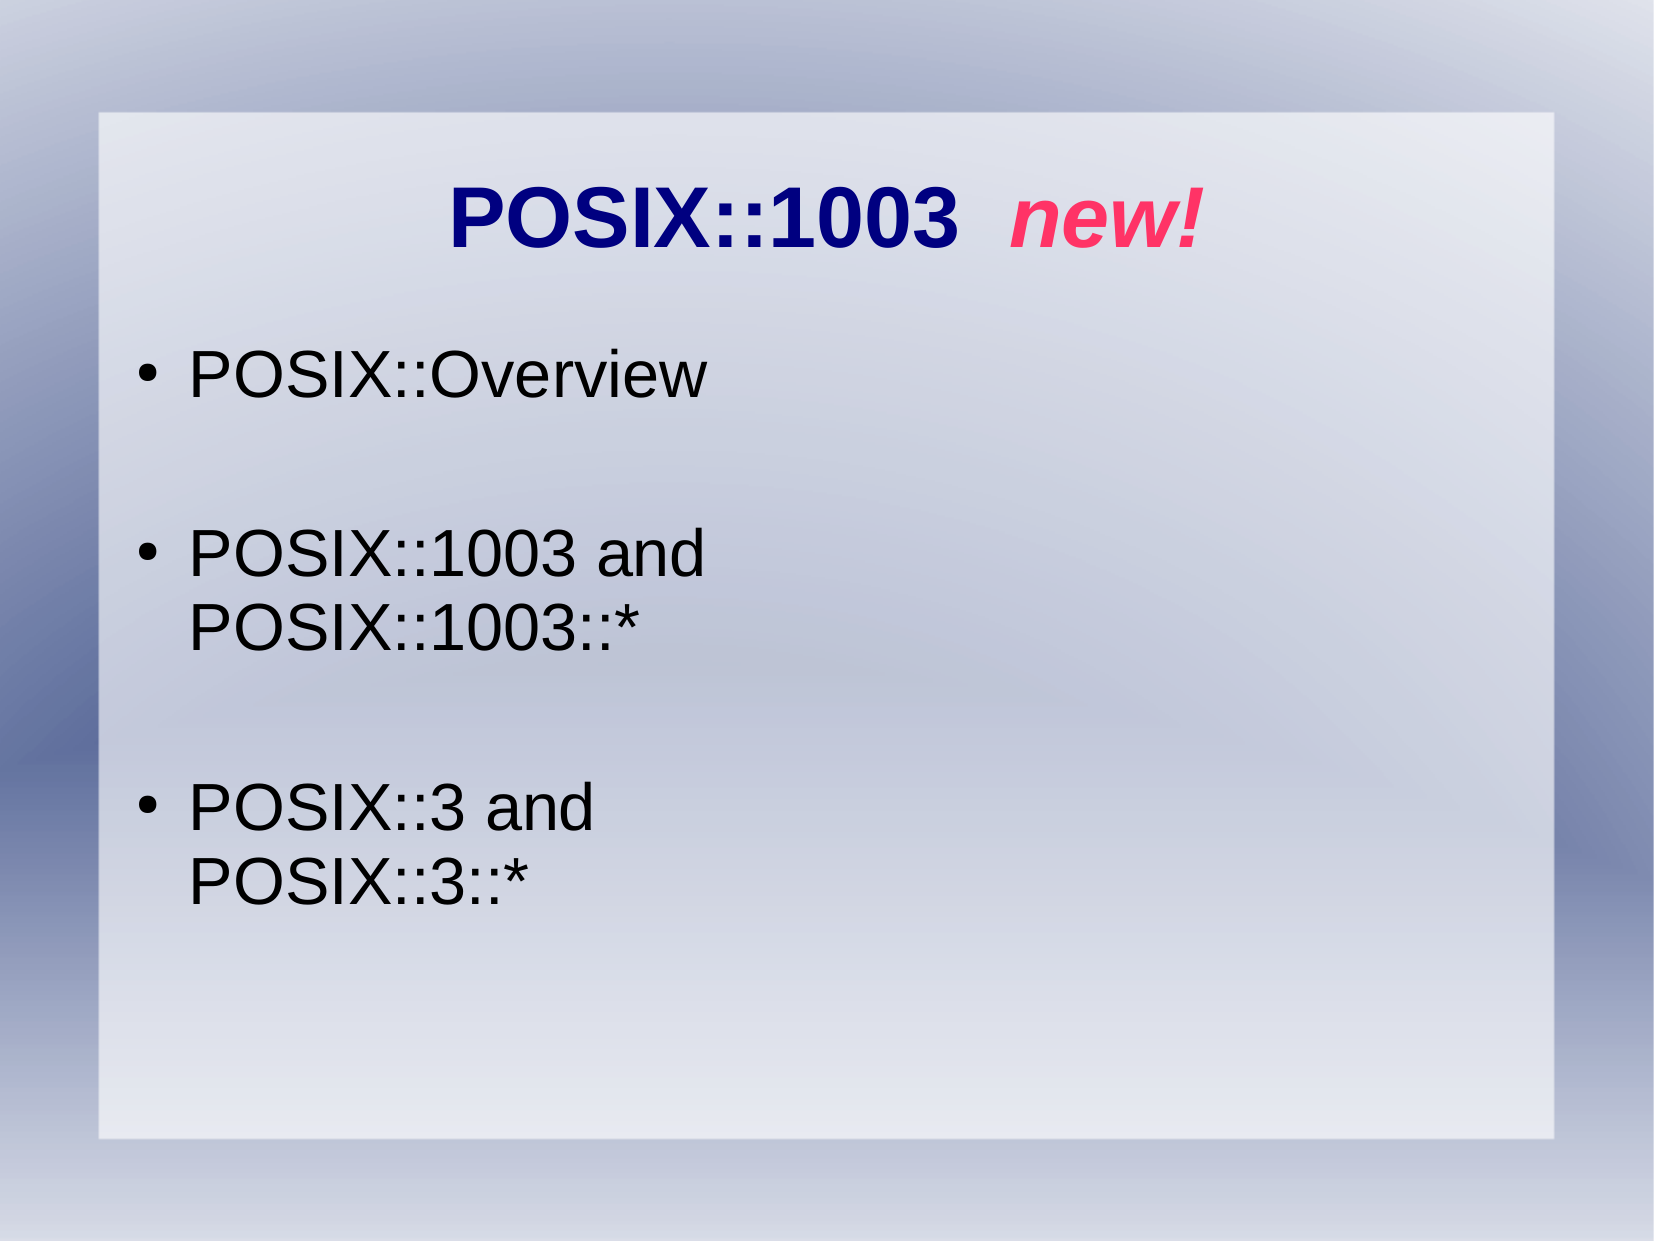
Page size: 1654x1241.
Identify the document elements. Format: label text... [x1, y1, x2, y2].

title POSIX::1003 new! [118, 114, 1536, 322]
picture [0, 0, 1654, 1241]
list POSIX::Overview POSIX::1003 and POSIX::1003::* POSIX::3 and POSIX::3::* [118, 336, 1506, 1156]
